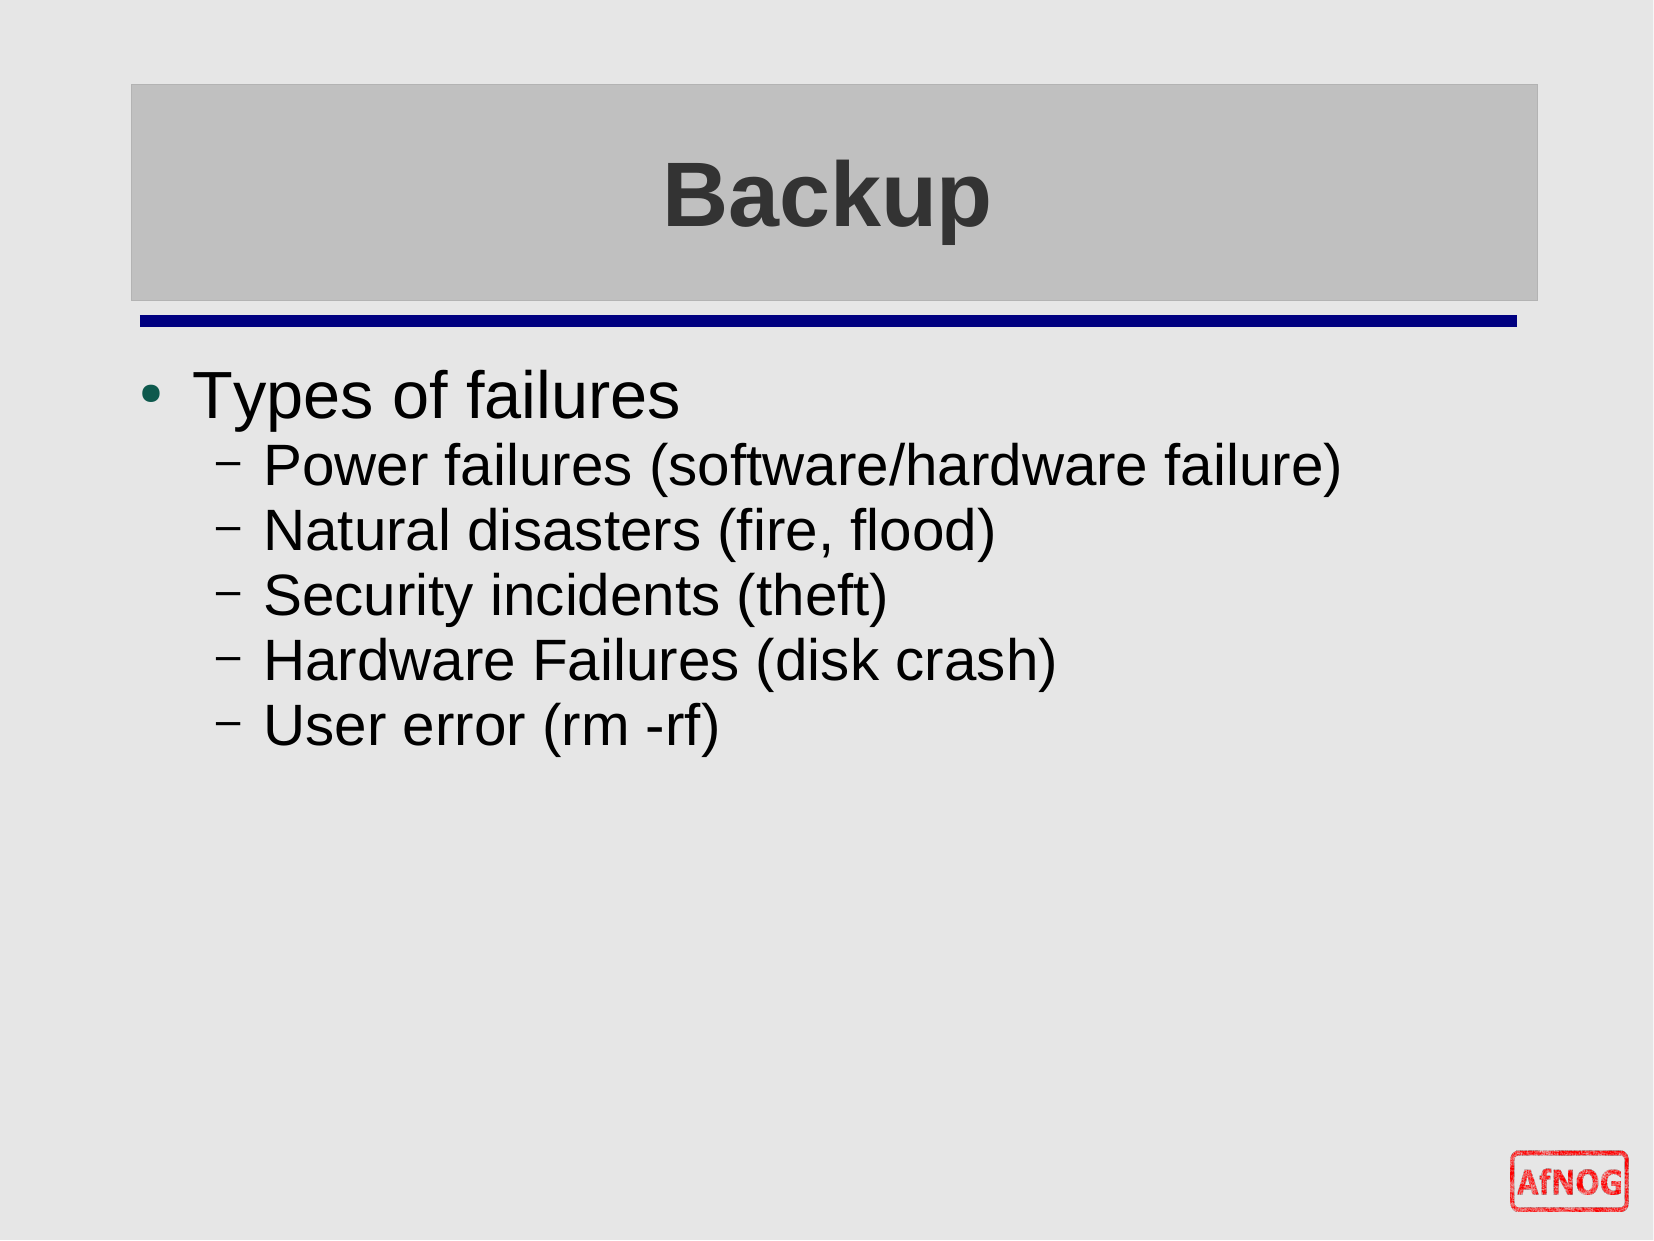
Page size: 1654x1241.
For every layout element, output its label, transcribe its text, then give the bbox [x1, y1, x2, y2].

title Backup [121, 91, 1534, 299]
picture [1510, 1150, 1629, 1212]
list Types of failures Power failures (software/hardware failure) Natural disasters (fire, flood) Security incidents (theft) Hardware Failures (disk crash) User error (rm -rf) [121, 357, 1534, 1140]
